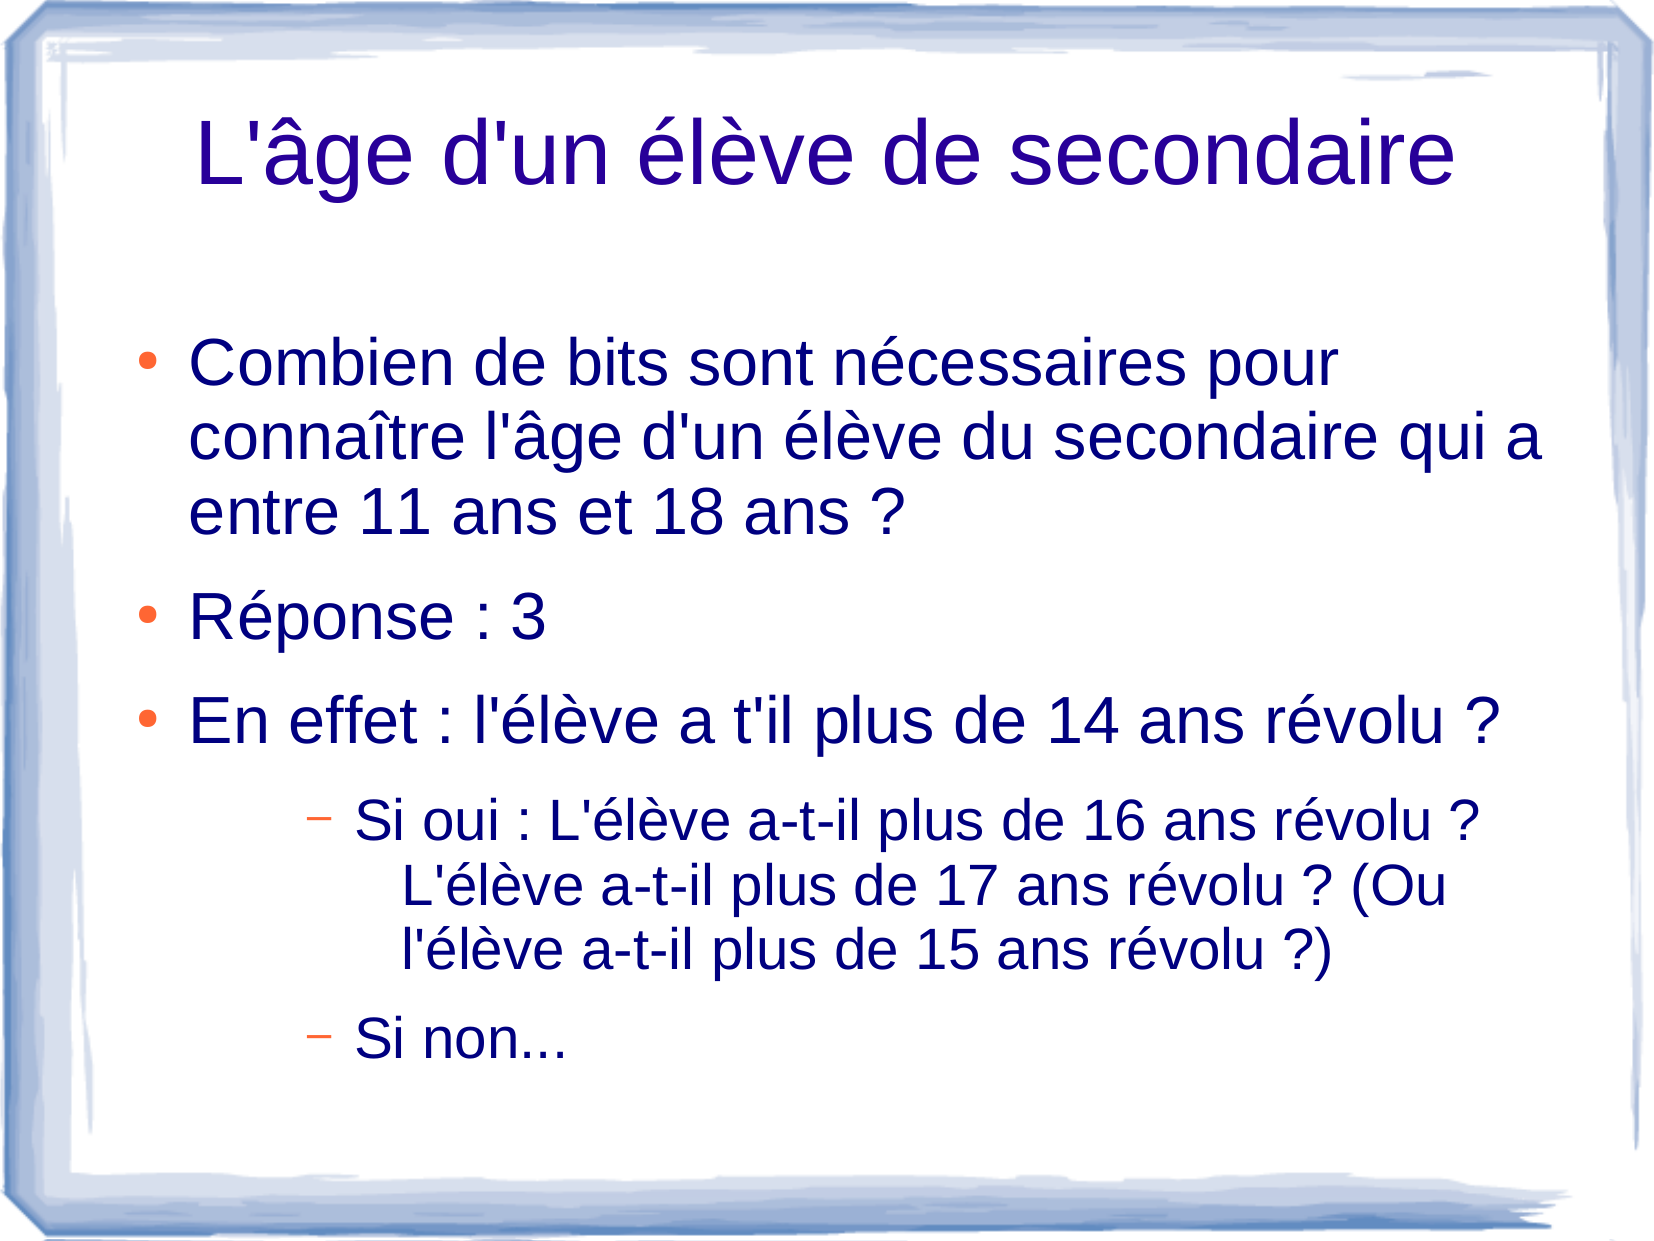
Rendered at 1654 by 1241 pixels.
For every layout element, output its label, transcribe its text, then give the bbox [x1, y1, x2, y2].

title L'âge d'un élève de secondaire [82, 49, 1571, 257]
list Combien de bits sont nécessaires pour connaître l'âge d'un élève du secondaire qui a entre 11 ans et 18 ans ? Réponse : 3 En effet : l'élève a t'il plus de 14 ans révolu ? Si oui : L'élève a-t-il plus de 16 ans révolu ?L'élève a-t-il plus de 17 ans révolu ? (Ou l'élève a-t-il plus de 15 ans révolu ?) Si non... [118, 324, 1571, 1071]
picture [0, 0, 1654, 1241]
